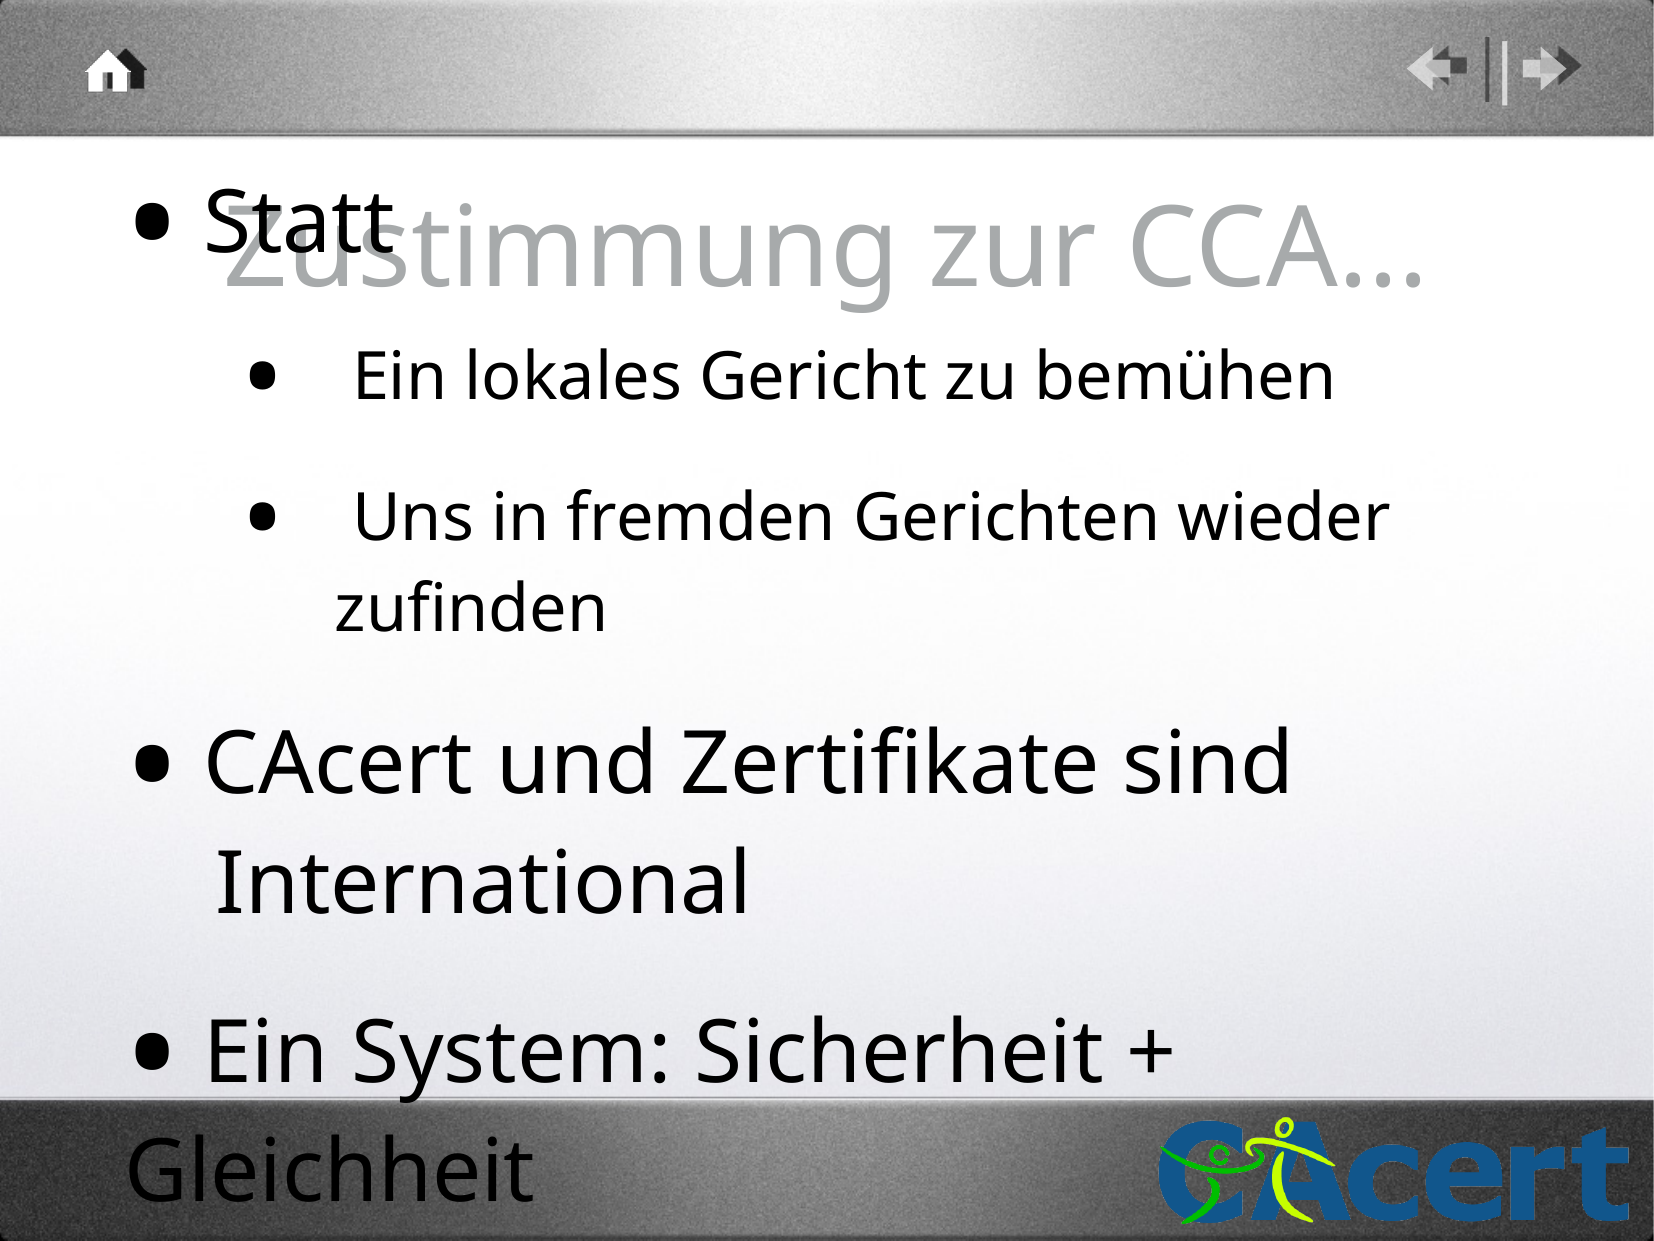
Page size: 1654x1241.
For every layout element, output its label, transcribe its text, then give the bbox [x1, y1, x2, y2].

list Statt Ein lokales Gericht zu bemühen Uns in fremden Gerichten wieder zufinden CAcert und Zertifikate sind International Ein System: Sicherheit + Gleichheit [116, 265, 1447, 1121]
picture [0, 0, 1654, 1241]
title Zustimmung zur CCA... [161, 143, 1493, 343]
